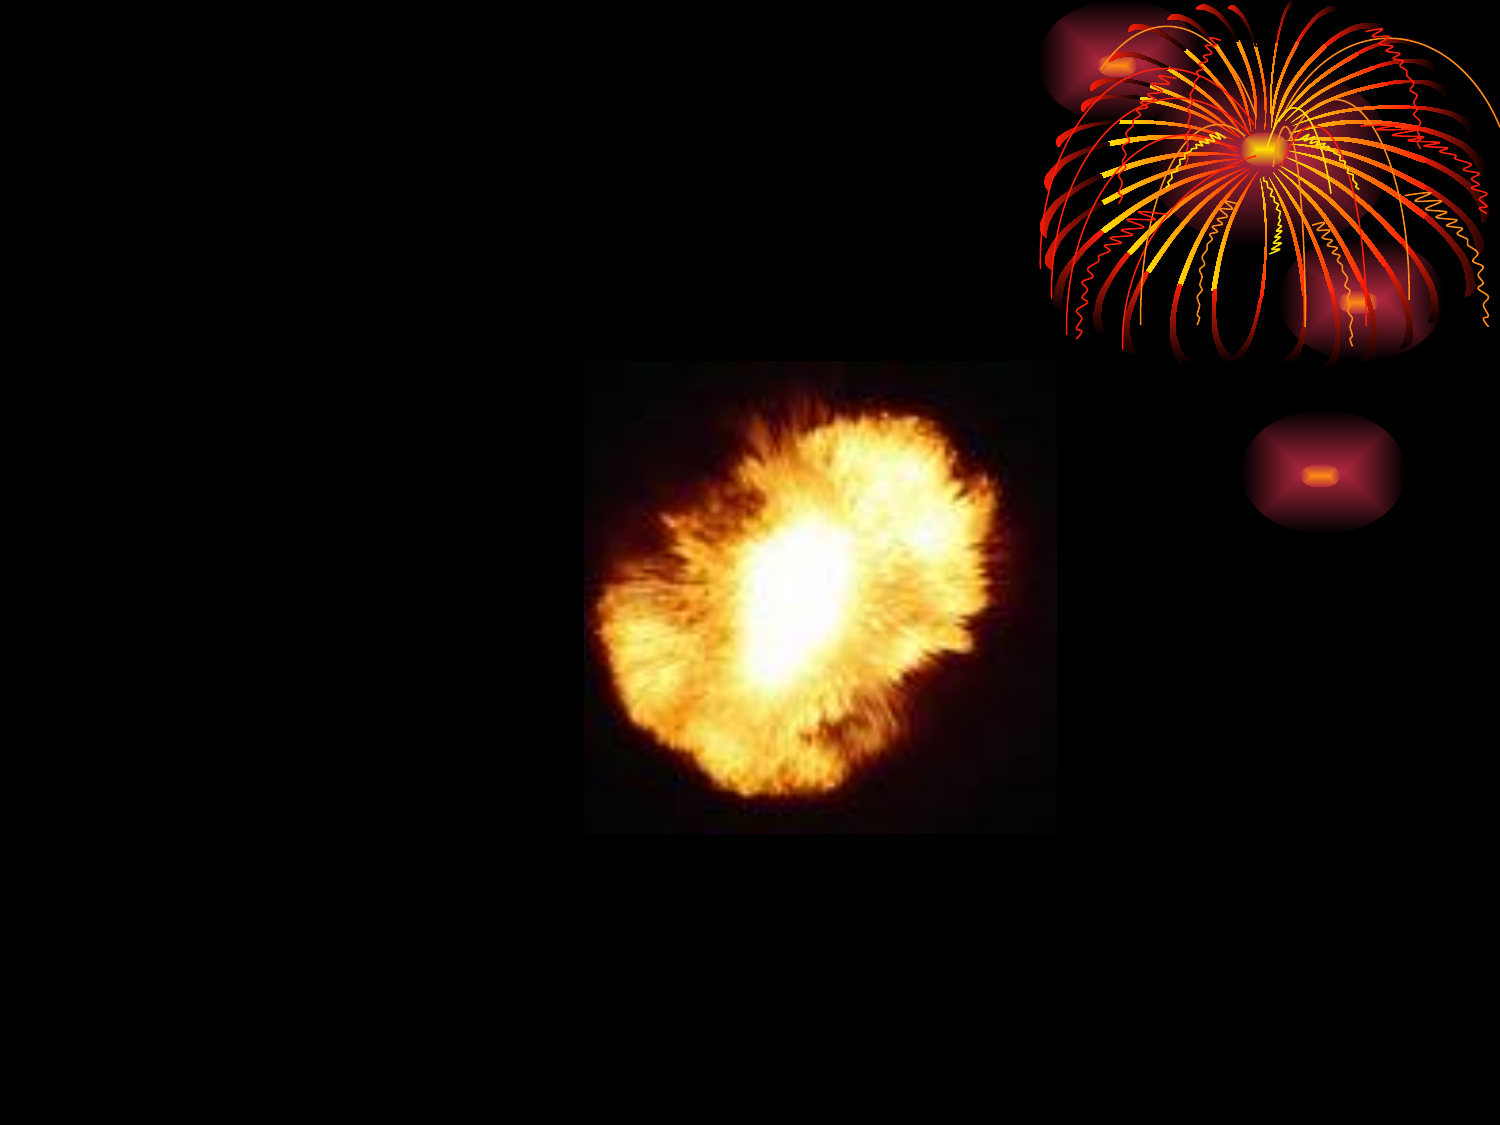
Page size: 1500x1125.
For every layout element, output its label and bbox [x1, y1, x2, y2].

picture [584, 361, 1057, 835]
